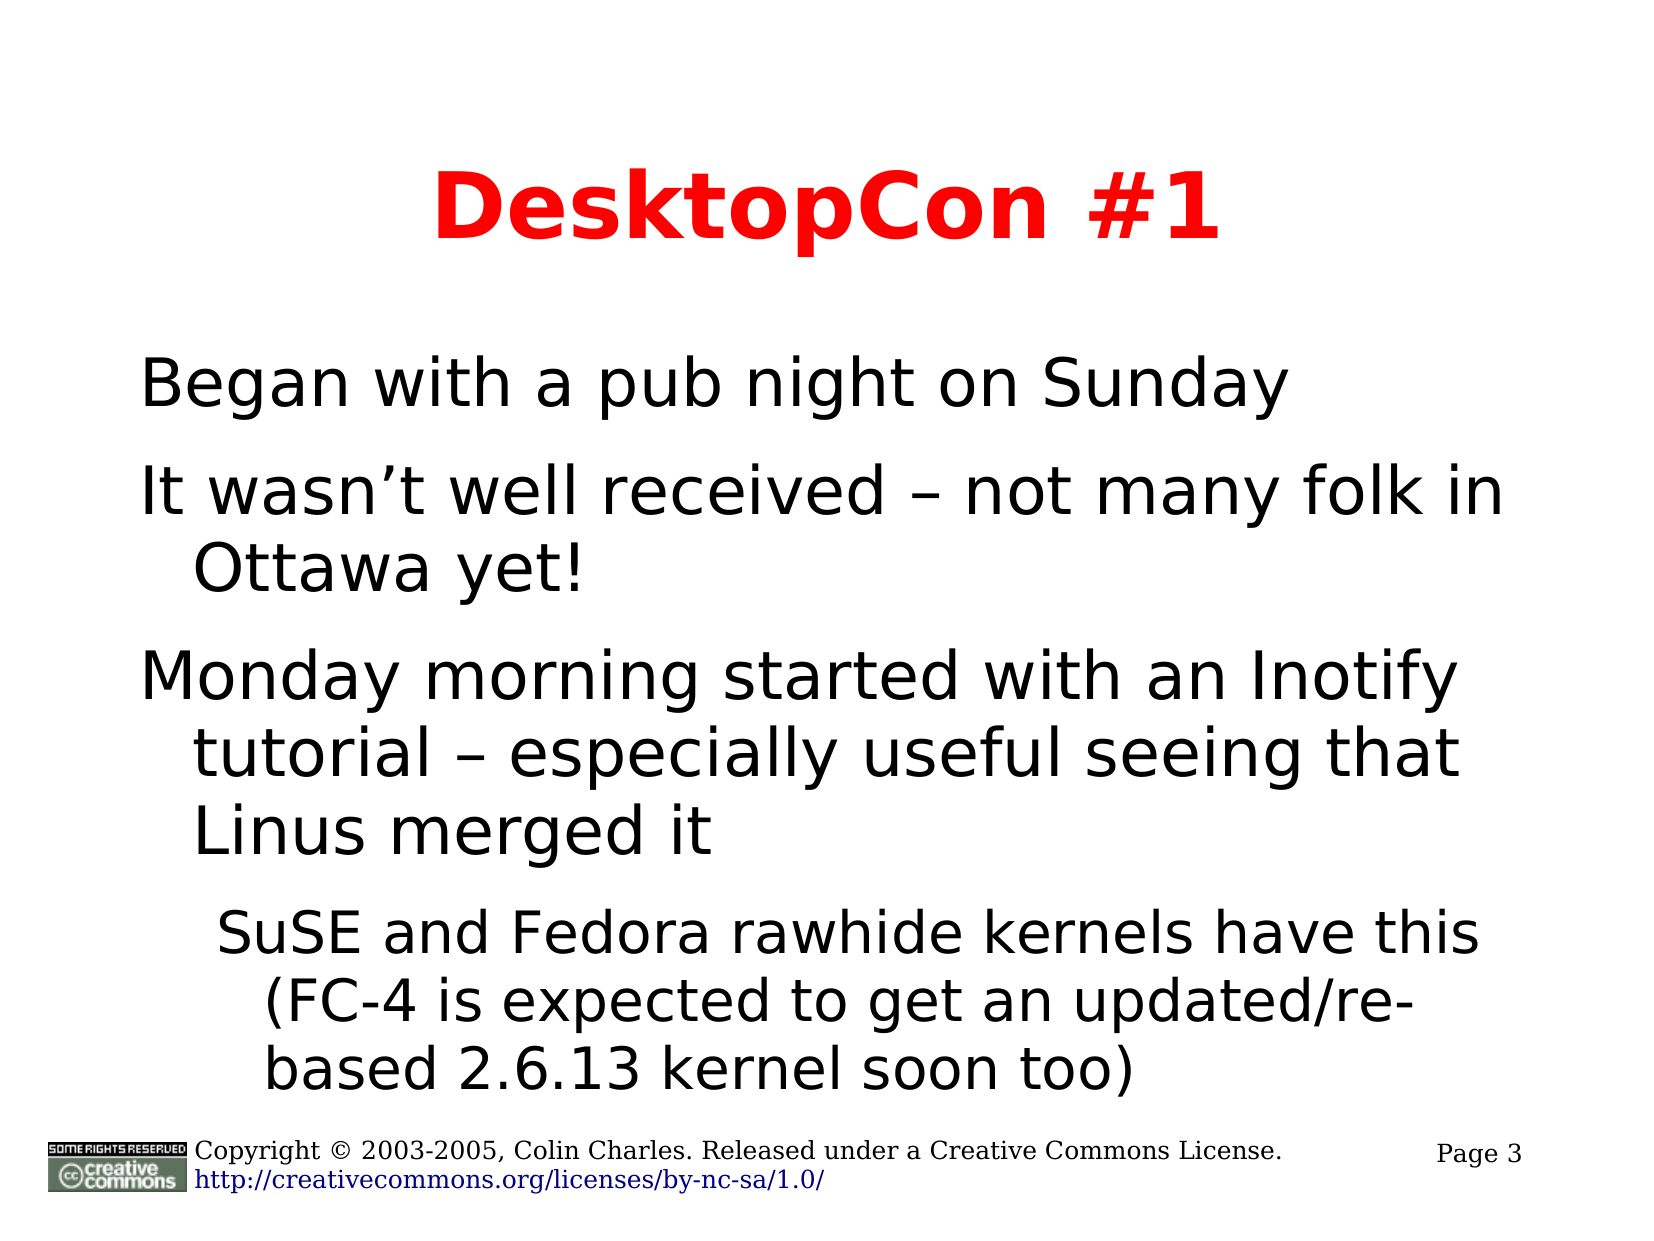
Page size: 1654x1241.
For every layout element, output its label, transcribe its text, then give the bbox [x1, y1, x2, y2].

picture [48, 1142, 187, 1192]
list Began with a pub night on Sunday It wasn’t well received – not many folk in Ottawa yet! Monday morning started with an Inotify tutorial – especially useful seeing that Linus merged it SuSE and Fedora rawhide kernels have this (FC-4 is expected to get an updated/re-based 2.6.13 kernel soon too) [121, 344, 1534, 1127]
title DesktopCon #1 [121, 102, 1534, 311]
